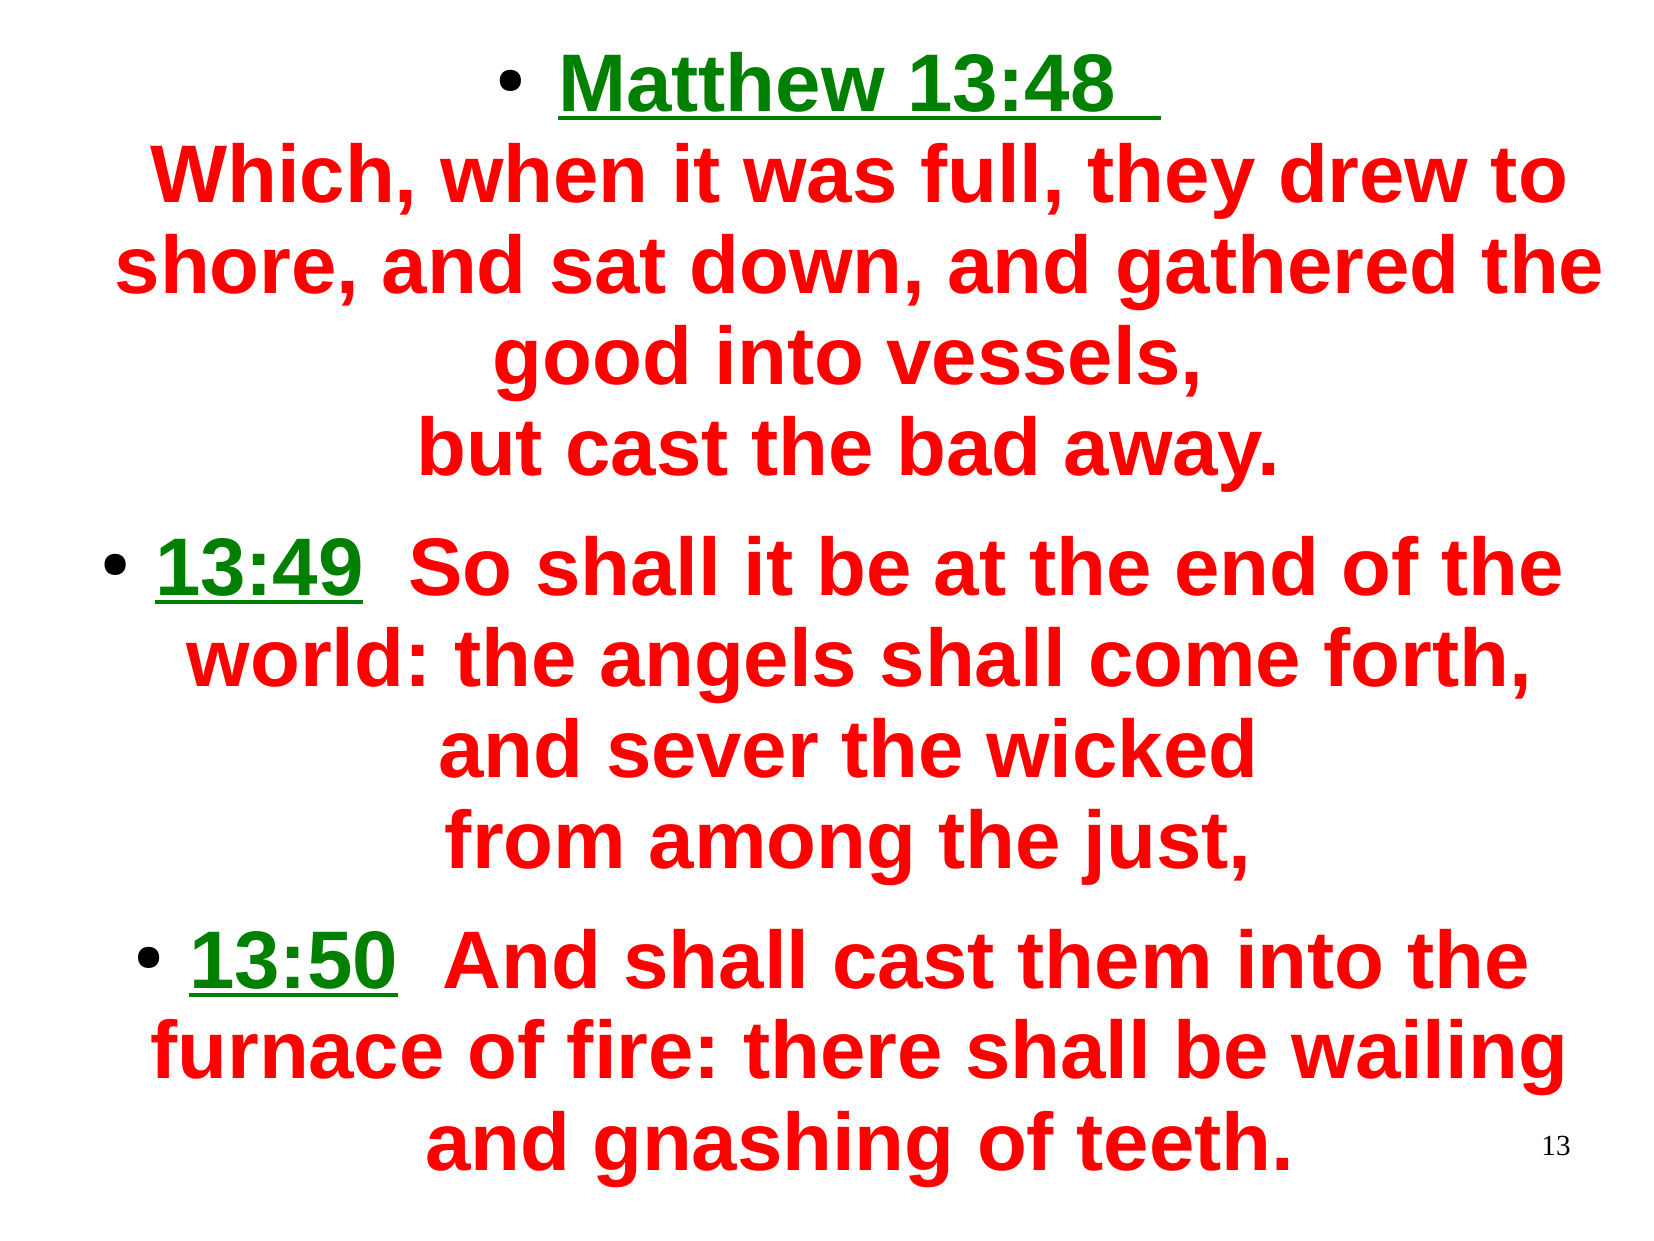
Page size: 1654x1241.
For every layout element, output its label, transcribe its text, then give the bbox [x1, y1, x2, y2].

list Matthew 13:48 Which, when it was full, they drew to shore, and sat down, and gathered the good into vessels, but cast the bad away. 13:49 So shall it be at the end of the world: the angels shall come forth, and sever the wicked from among the just, 13:50 And shall cast them into the furnace of fire: there shall be wailing and gnashing of teeth. [37, 37, 1613, 1201]
